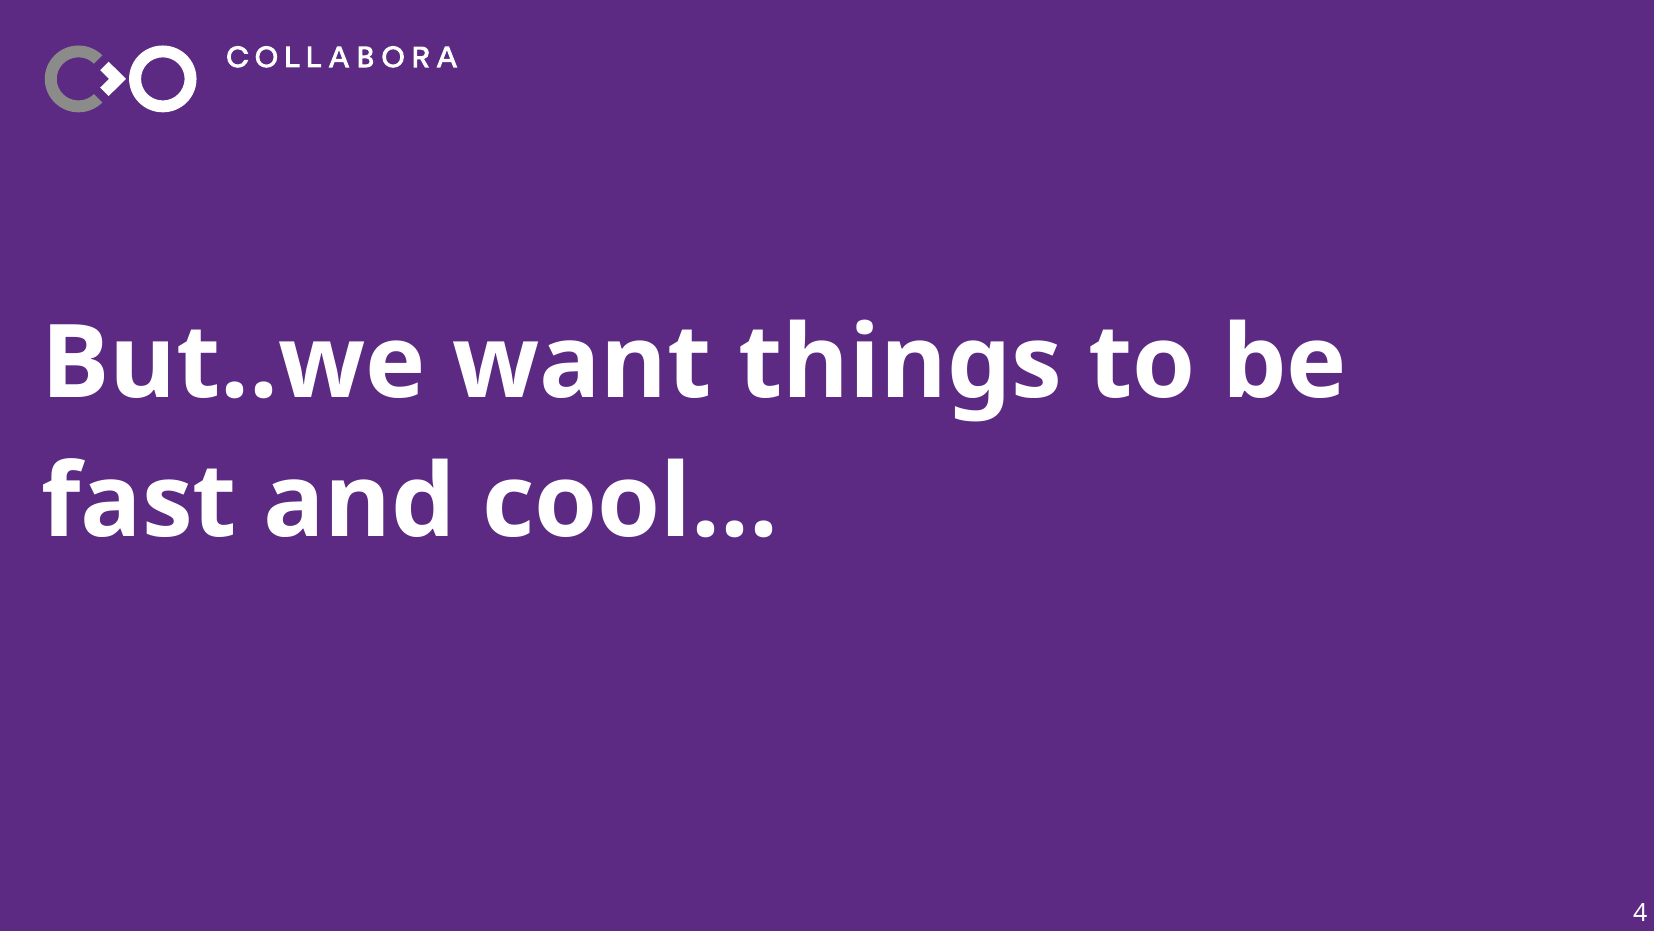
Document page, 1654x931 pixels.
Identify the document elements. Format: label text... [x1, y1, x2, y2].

title But..we want things to be fast and cool... [41, 308, 1530, 547]
